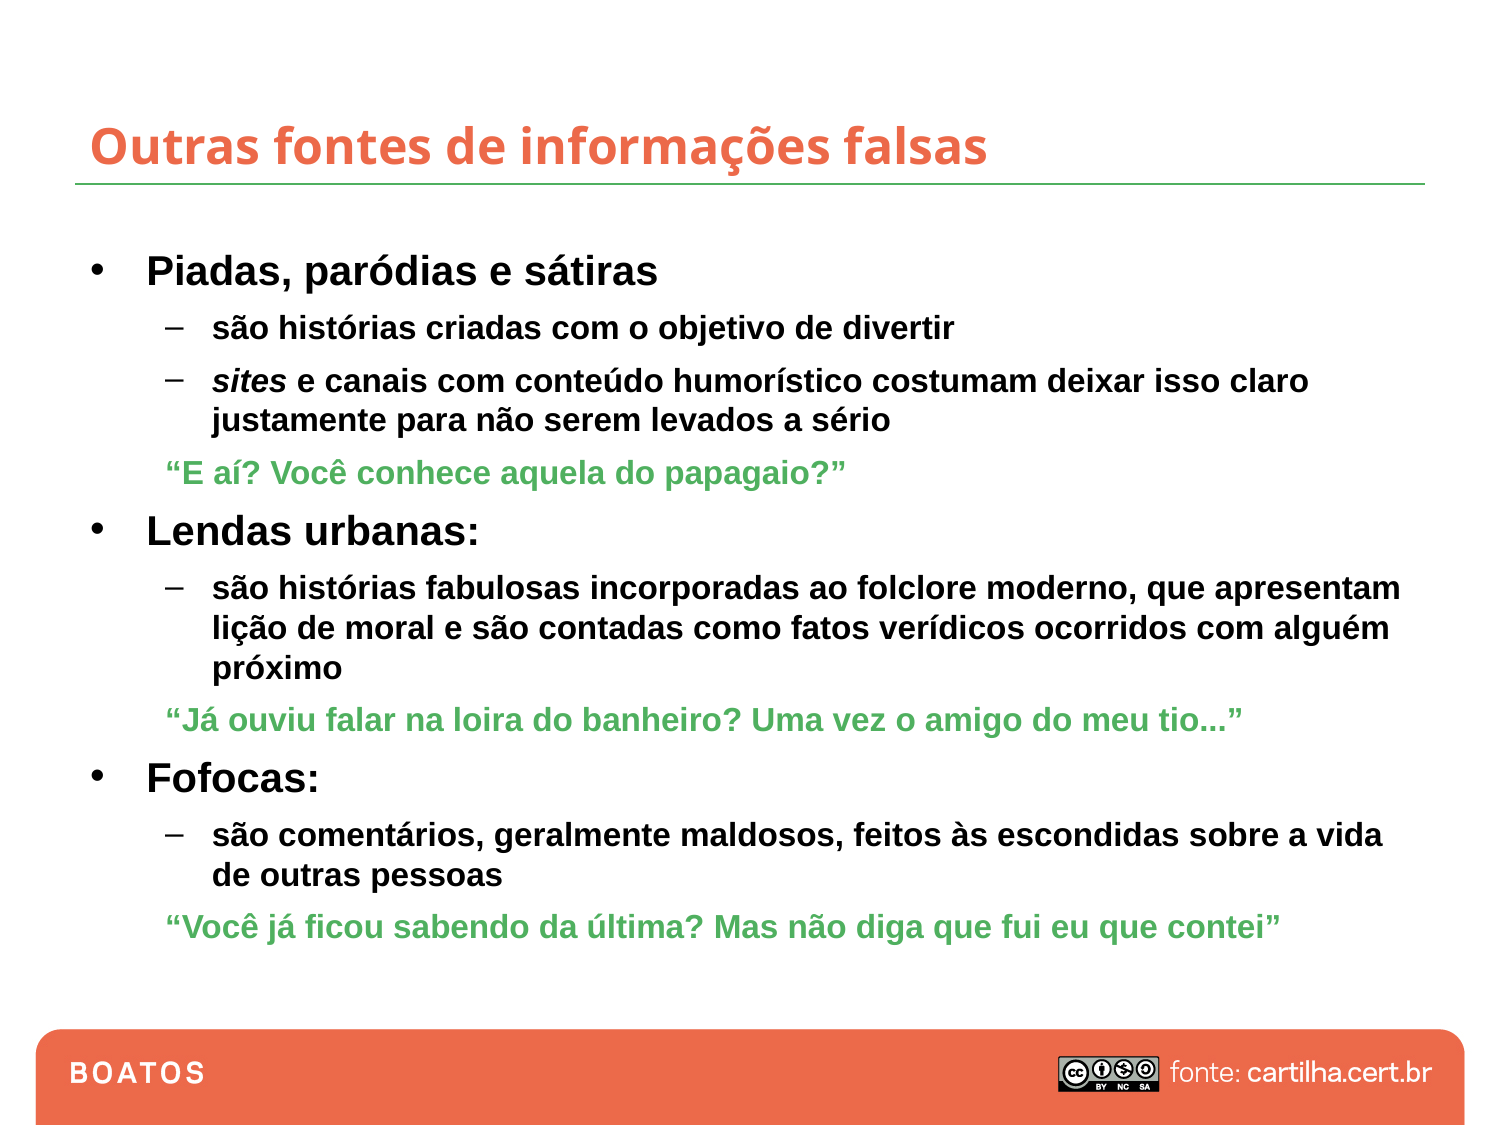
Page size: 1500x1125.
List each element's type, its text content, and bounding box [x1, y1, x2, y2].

title Outras fontes de informações falsas [75, 54, 1425, 182]
picture [0, 0, 1500, 1125]
list Piadas, paródias e sátiras são histórias criadas com o objetivo de divertir sites e canais com conteúdo humorístico costumam deixar isso claro justamente para não serem levados a sério “E aí? Você conhece aquela do papagaio?” Lendas urbanas: são histórias fabulosas incorporadas ao folclore moderno, que apresentam lição de moral e são contadas como fatos verídicos ocorridos com alguém próximo “Já ouviu falar na loira do banheiro? Uma vez o amigo do meu tio...” Fofocas: são comentários, geralmente maldosos, feitos às escondidas sobre a vida de outras pessoas “Você já ficou sabendo da última? Mas não diga que fui eu que contei” [75, 236, 1425, 979]
